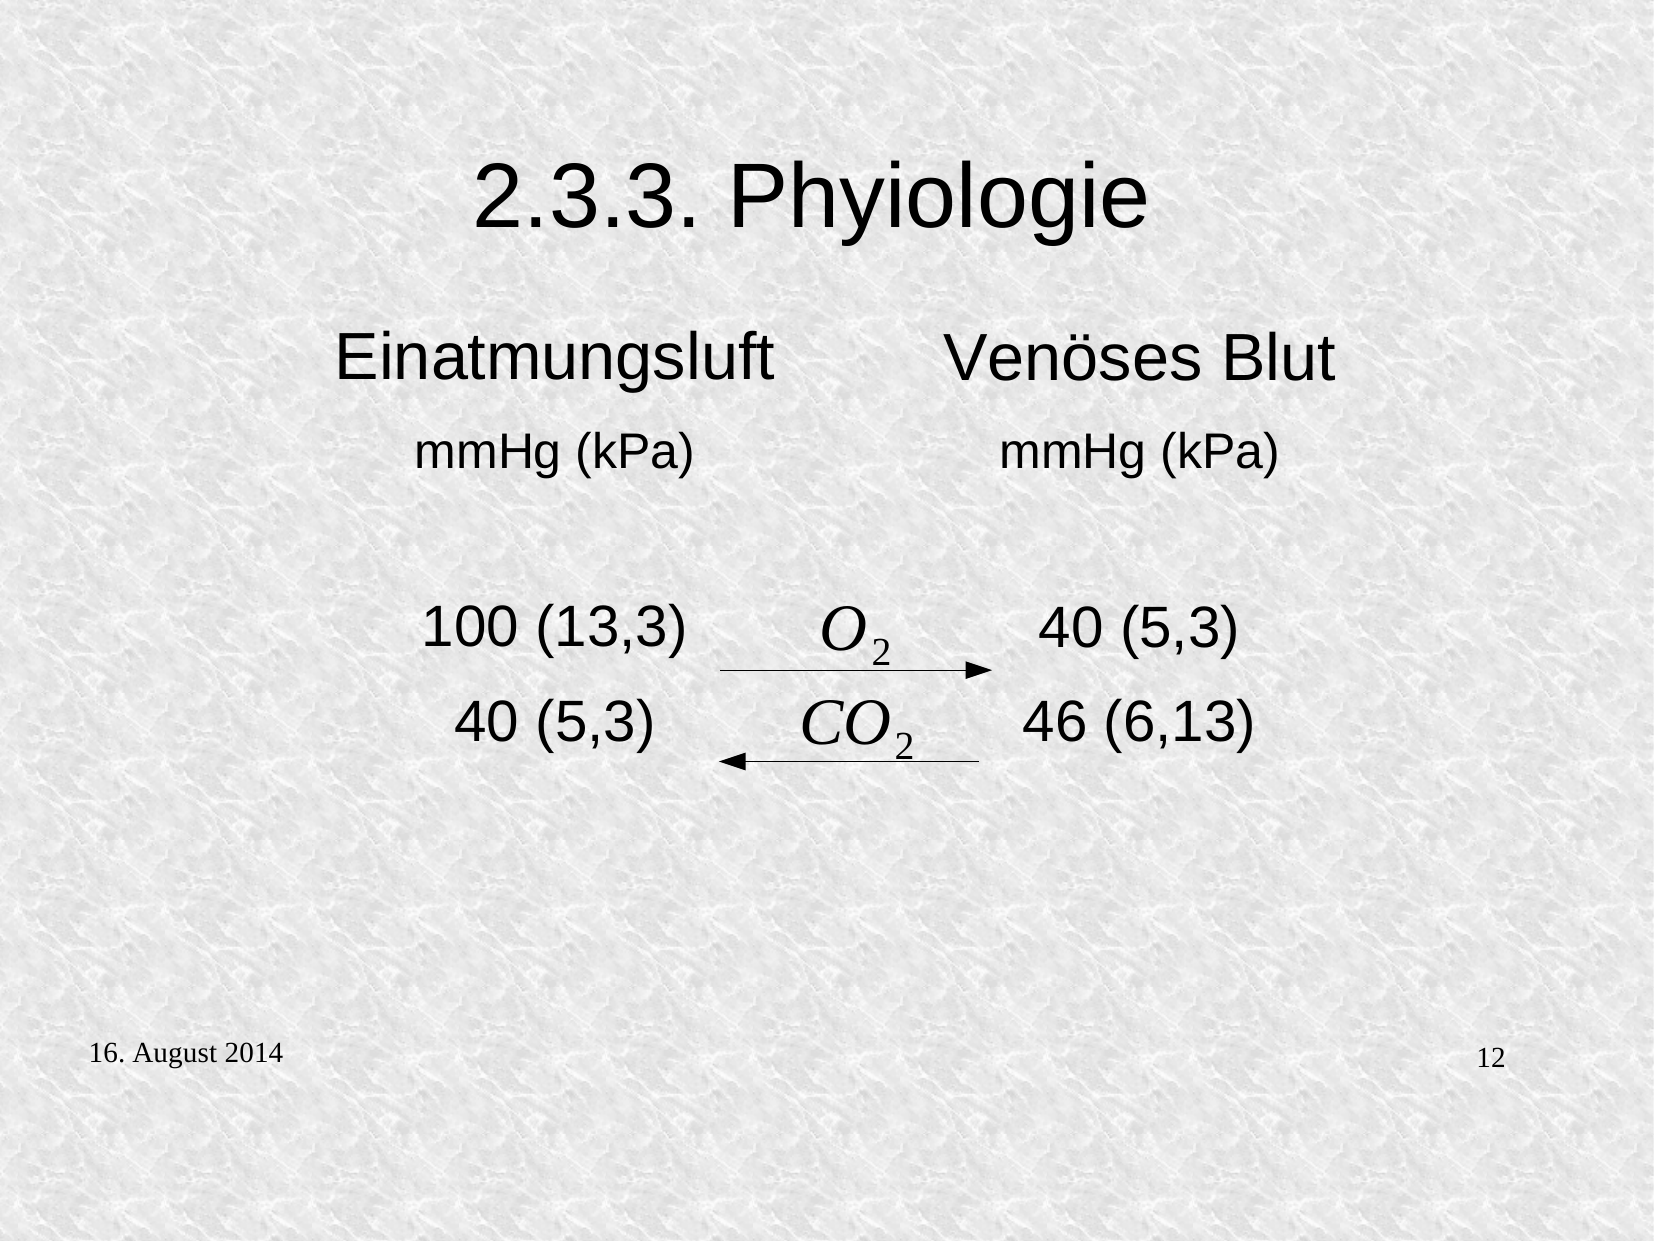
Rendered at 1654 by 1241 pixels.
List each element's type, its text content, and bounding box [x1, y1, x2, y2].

list Einatmungsluft mmHg (kPa) 100 (13,3) 40 (5,3) [330, 318, 780, 945]
chart [813, 671, 898, 675]
chart [792, 762, 922, 769]
picture [0, 0, 1654, 1241]
chart [792, 685, 922, 761]
chart [813, 590, 898, 670]
title 2.3.3. Phyiologie [118, 112, 1506, 281]
list Venöses Blut mmHg (kPa) 40 (5,3) 46 (6,13) [933, 319, 1347, 945]
